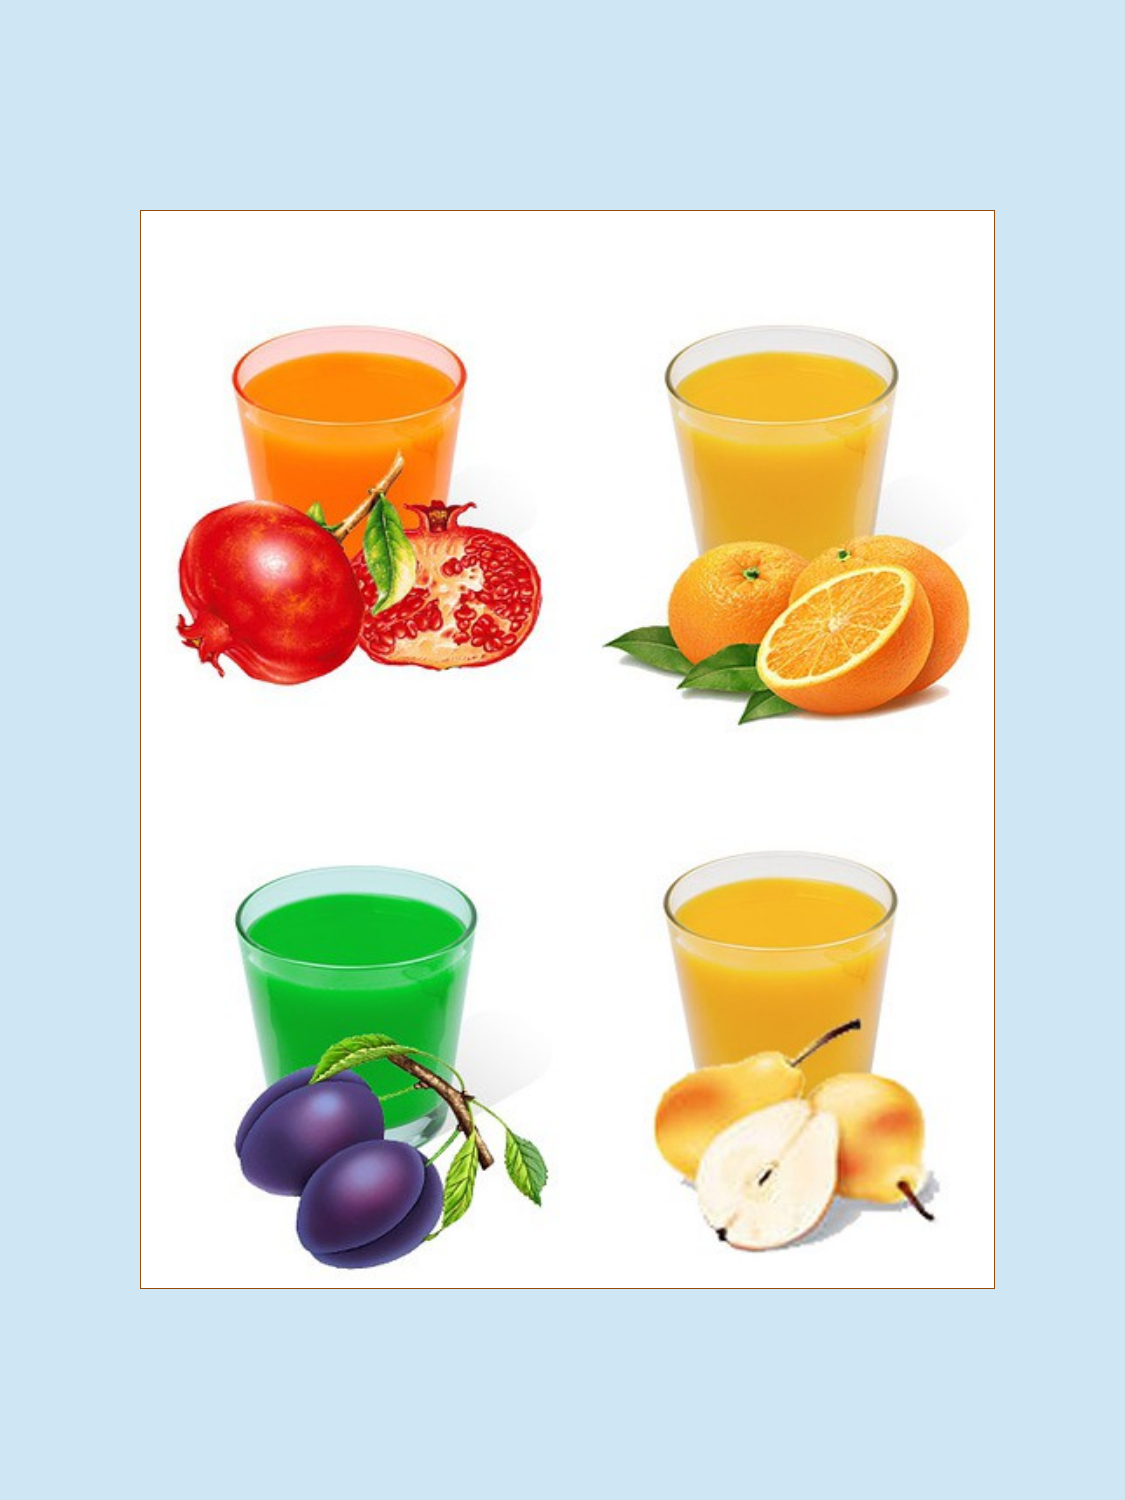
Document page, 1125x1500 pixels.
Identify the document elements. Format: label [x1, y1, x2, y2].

picture [140, 210, 995, 1289]
